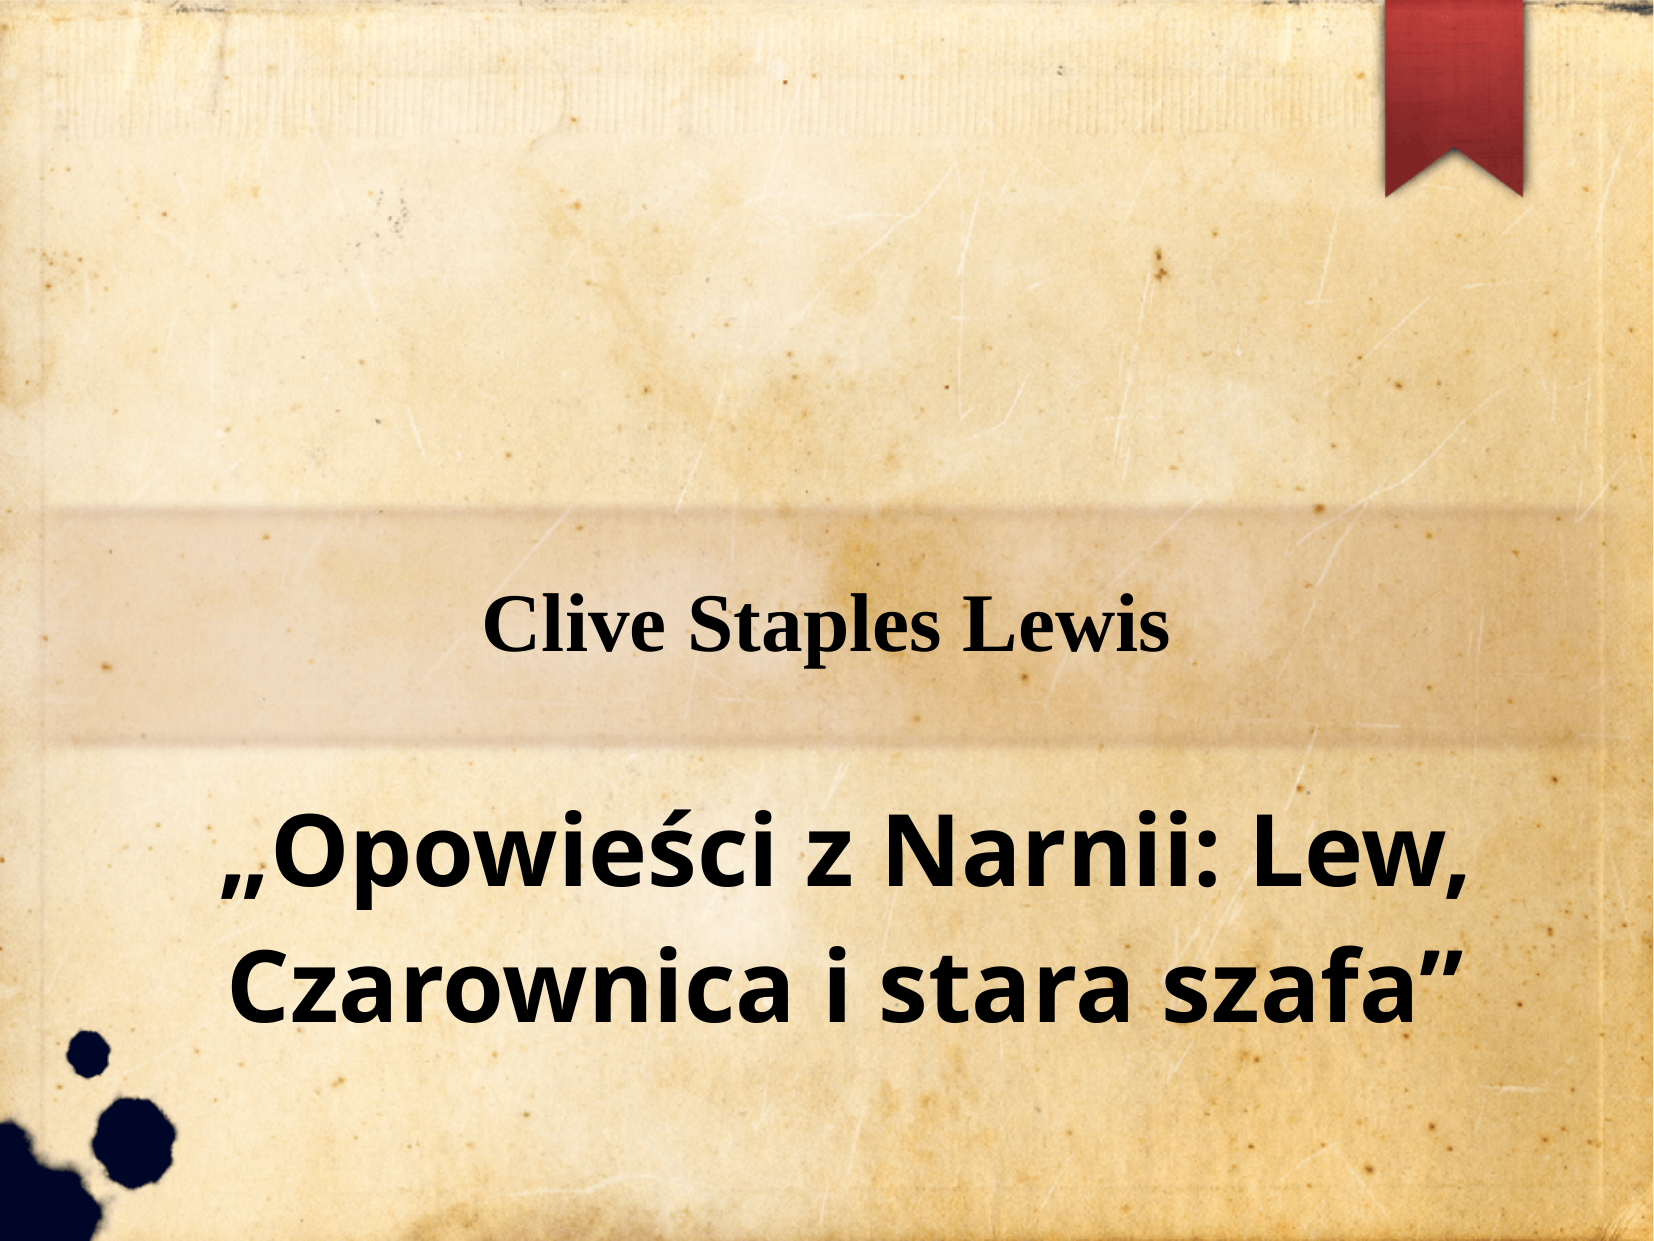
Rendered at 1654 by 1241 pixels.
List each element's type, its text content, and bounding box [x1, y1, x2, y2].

picture [0, 0, 1654, 1241]
list „Opowieści z Narnii: Lew, Czarownica i stara szafa” [82, 779, 1538, 1205]
title Clive Staples Lewis [82, 519, 1571, 727]
